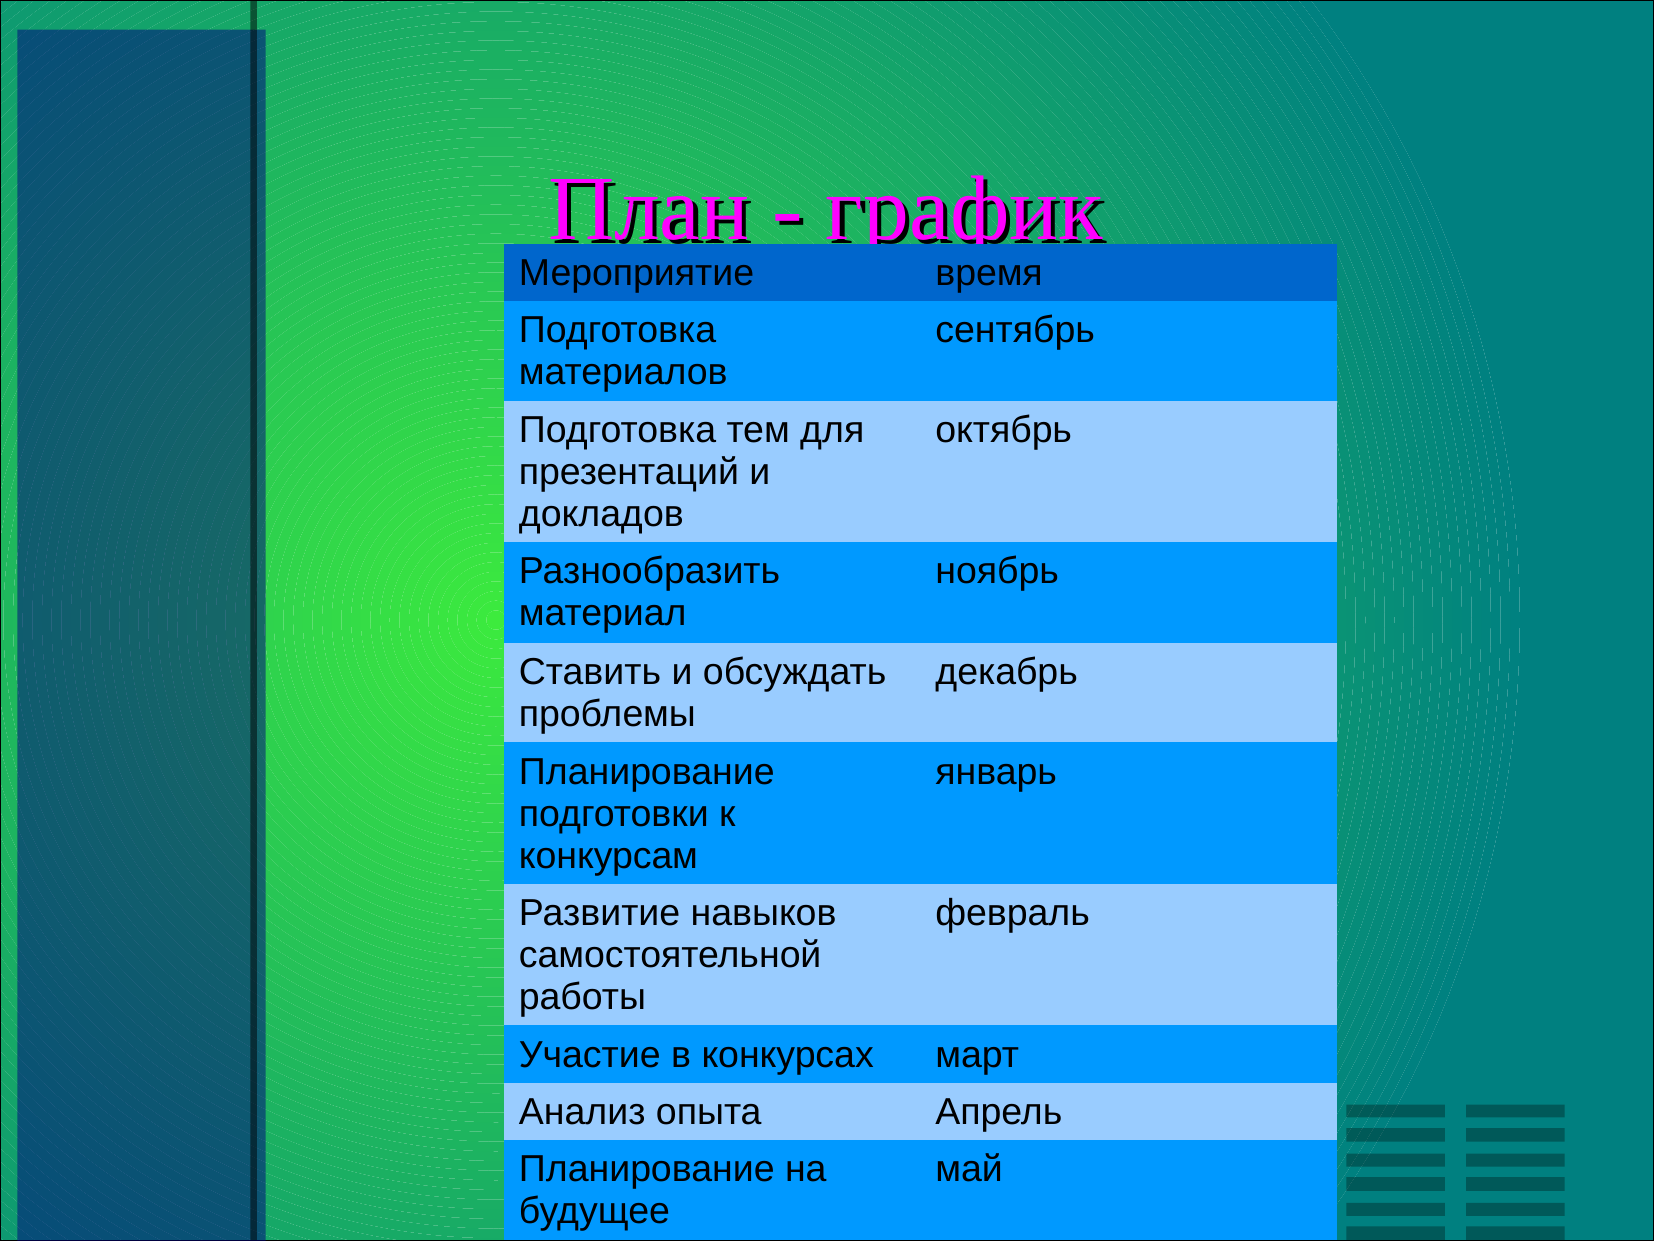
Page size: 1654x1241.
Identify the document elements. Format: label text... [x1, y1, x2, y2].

table_cell Подготовка тем для презентаций и докладов [504, 401, 921, 542]
table_cell Ставить и обсуждать проблемы [504, 643, 921, 742]
table_cell Разнообразить материал [504, 542, 921, 643]
table_cell январь [921, 742, 1337, 884]
table_cell февраль [921, 884, 1337, 1025]
table_cell Развитие навыков самостоятельной работы [504, 884, 921, 1025]
table_cell ноябрь [921, 542, 1337, 643]
title План - график [119, 104, 1533, 313]
table_header время [921, 244, 1337, 301]
chart [1337, 383, 1654, 1203]
table_cell Участие в конкурсах [504, 1025, 921, 1083]
table_cell Анализ опыта [504, 1083, 921, 1140]
table_cell Апрель [921, 1083, 1337, 1140]
table_cell октябрь [921, 401, 1337, 542]
table_cell декабрь [921, 643, 1337, 742]
table_cell Планирование подготовки к конкурсам [504, 742, 921, 884]
table_cell Планирование на будущее [504, 1140, 921, 1240]
table_cell март [921, 1025, 1337, 1083]
table_cell сентябрь [921, 301, 1337, 401]
table_header Мероприятие [504, 244, 921, 301]
table_cell Подготовка материалов [504, 301, 921, 401]
table_cell май [921, 1140, 1337, 1240]
